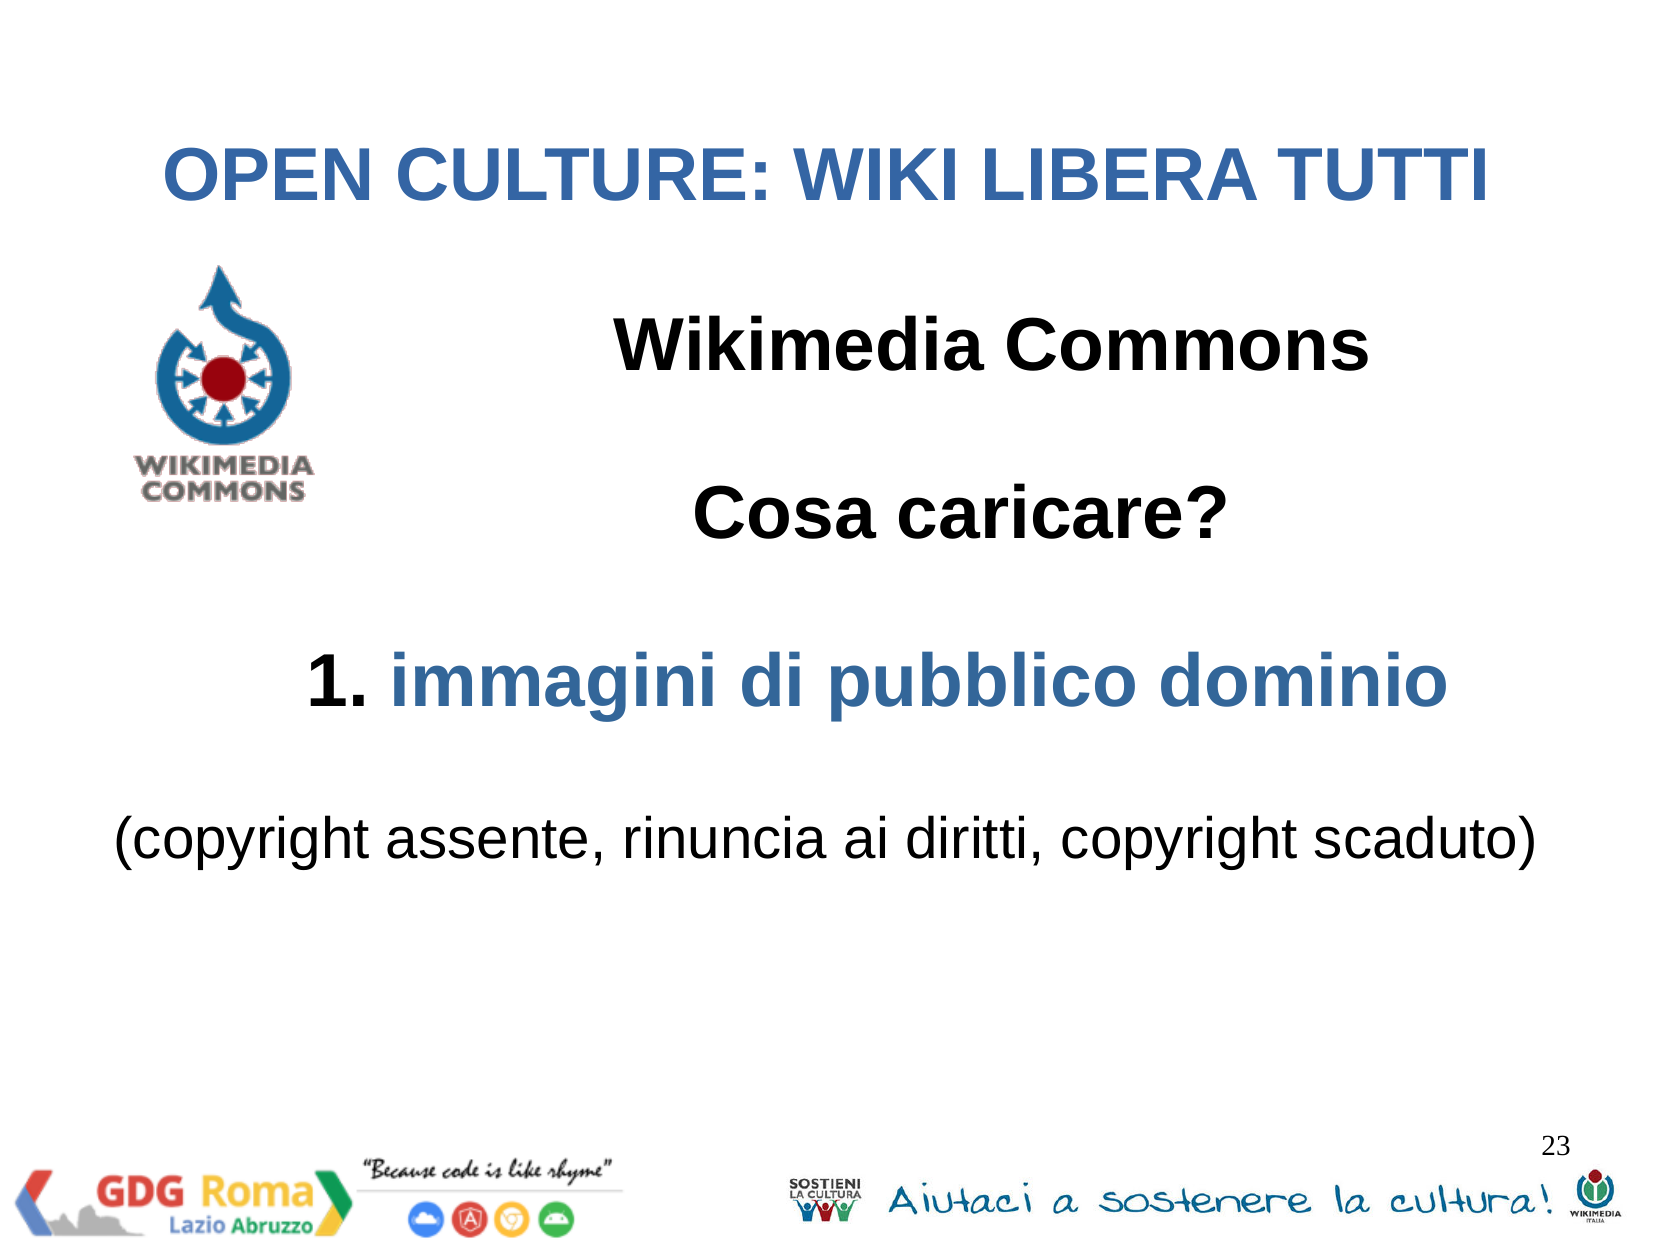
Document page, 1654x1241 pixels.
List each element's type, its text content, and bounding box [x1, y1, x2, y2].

picture [11, 1155, 626, 1241]
text_box Wikimedia Commons Cosa caricare? 1. immagini di pubblico dominio (copyright assente, rinuncia ai diritti, copyright scaduto) [41, 249, 1613, 1010]
picture [118, 265, 329, 508]
title OPEN CULTURE: WIKI LIBERA TUTTI [11, 17, 1642, 249]
picture [772, 1163, 1648, 1233]
